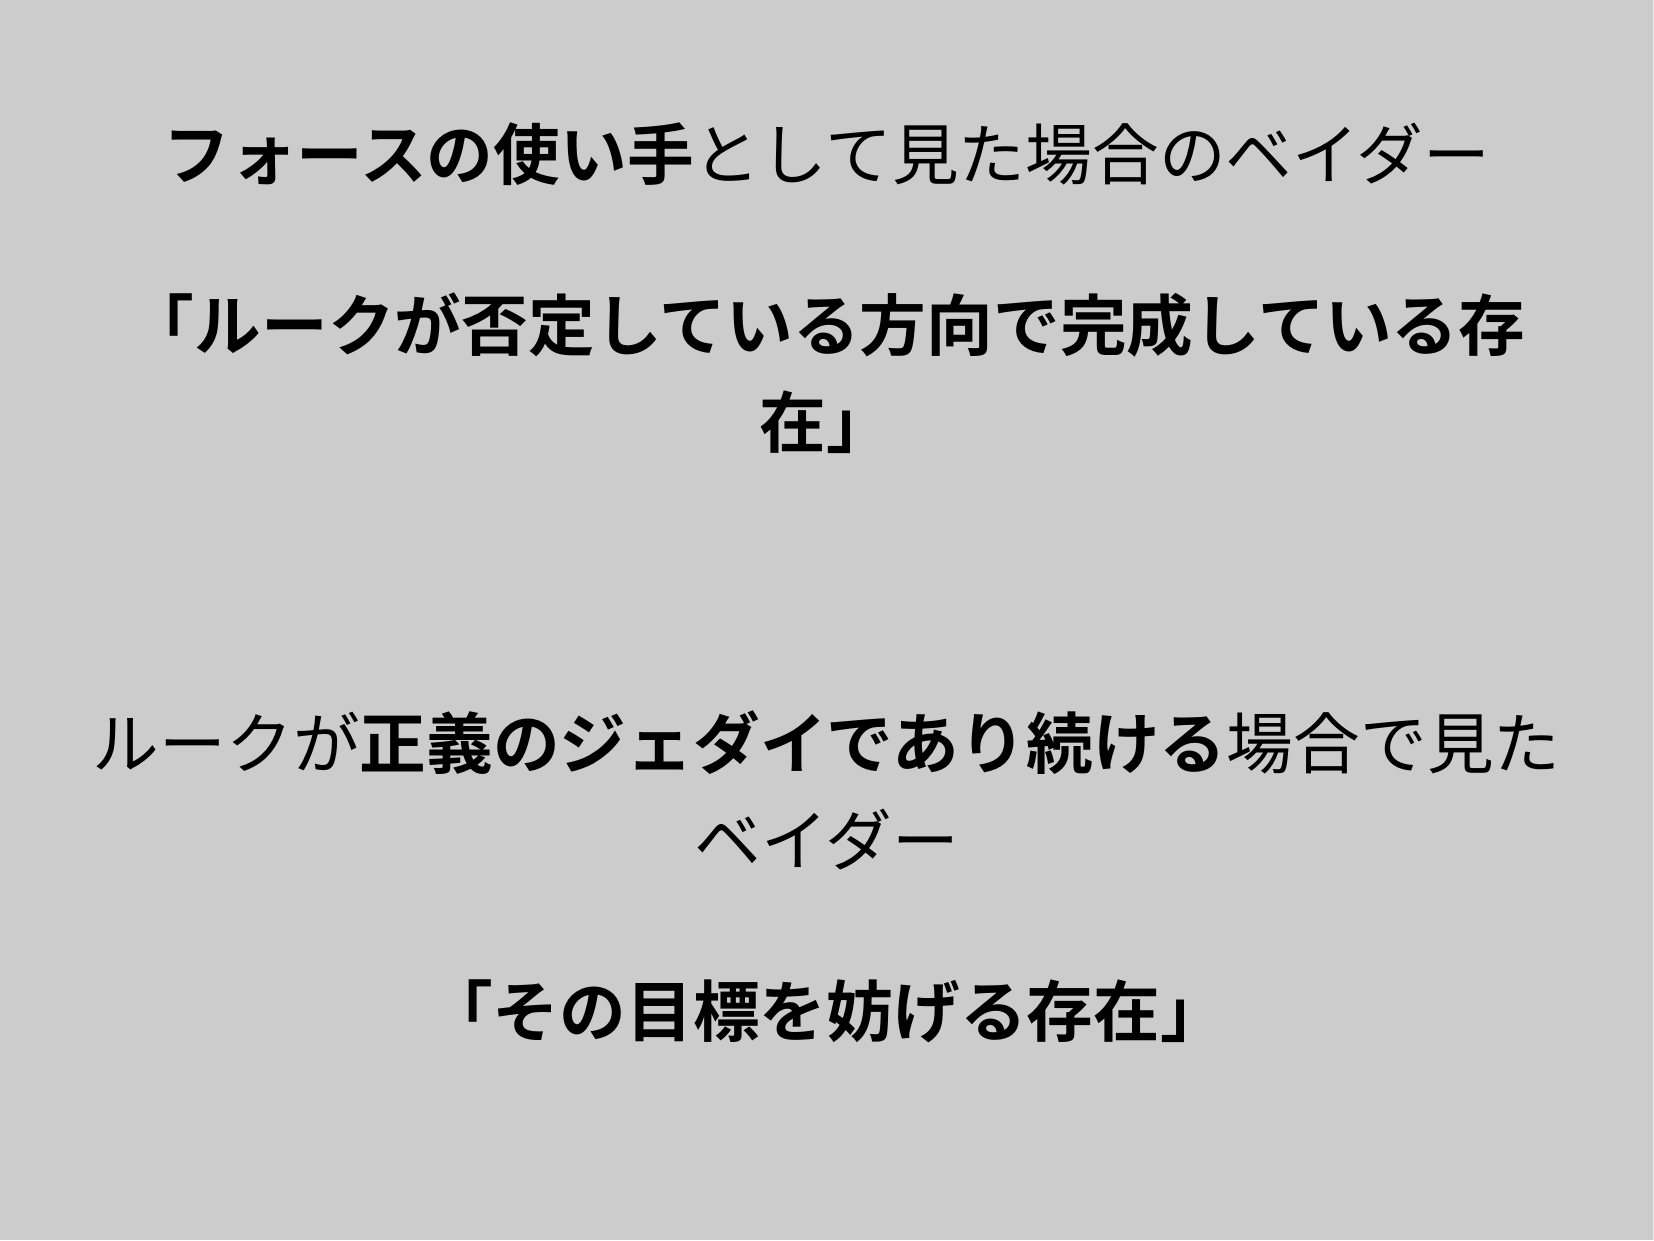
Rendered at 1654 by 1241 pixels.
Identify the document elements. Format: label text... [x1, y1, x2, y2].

subtitle フォースの使い手として見た場合のベイダー 「ルークが否定している方向で完成している存在」 ルークが正義のジェダイであり続ける場合で見た ベイダー 「その目標を妨げる存在」 [82, 56, 1571, 1102]
